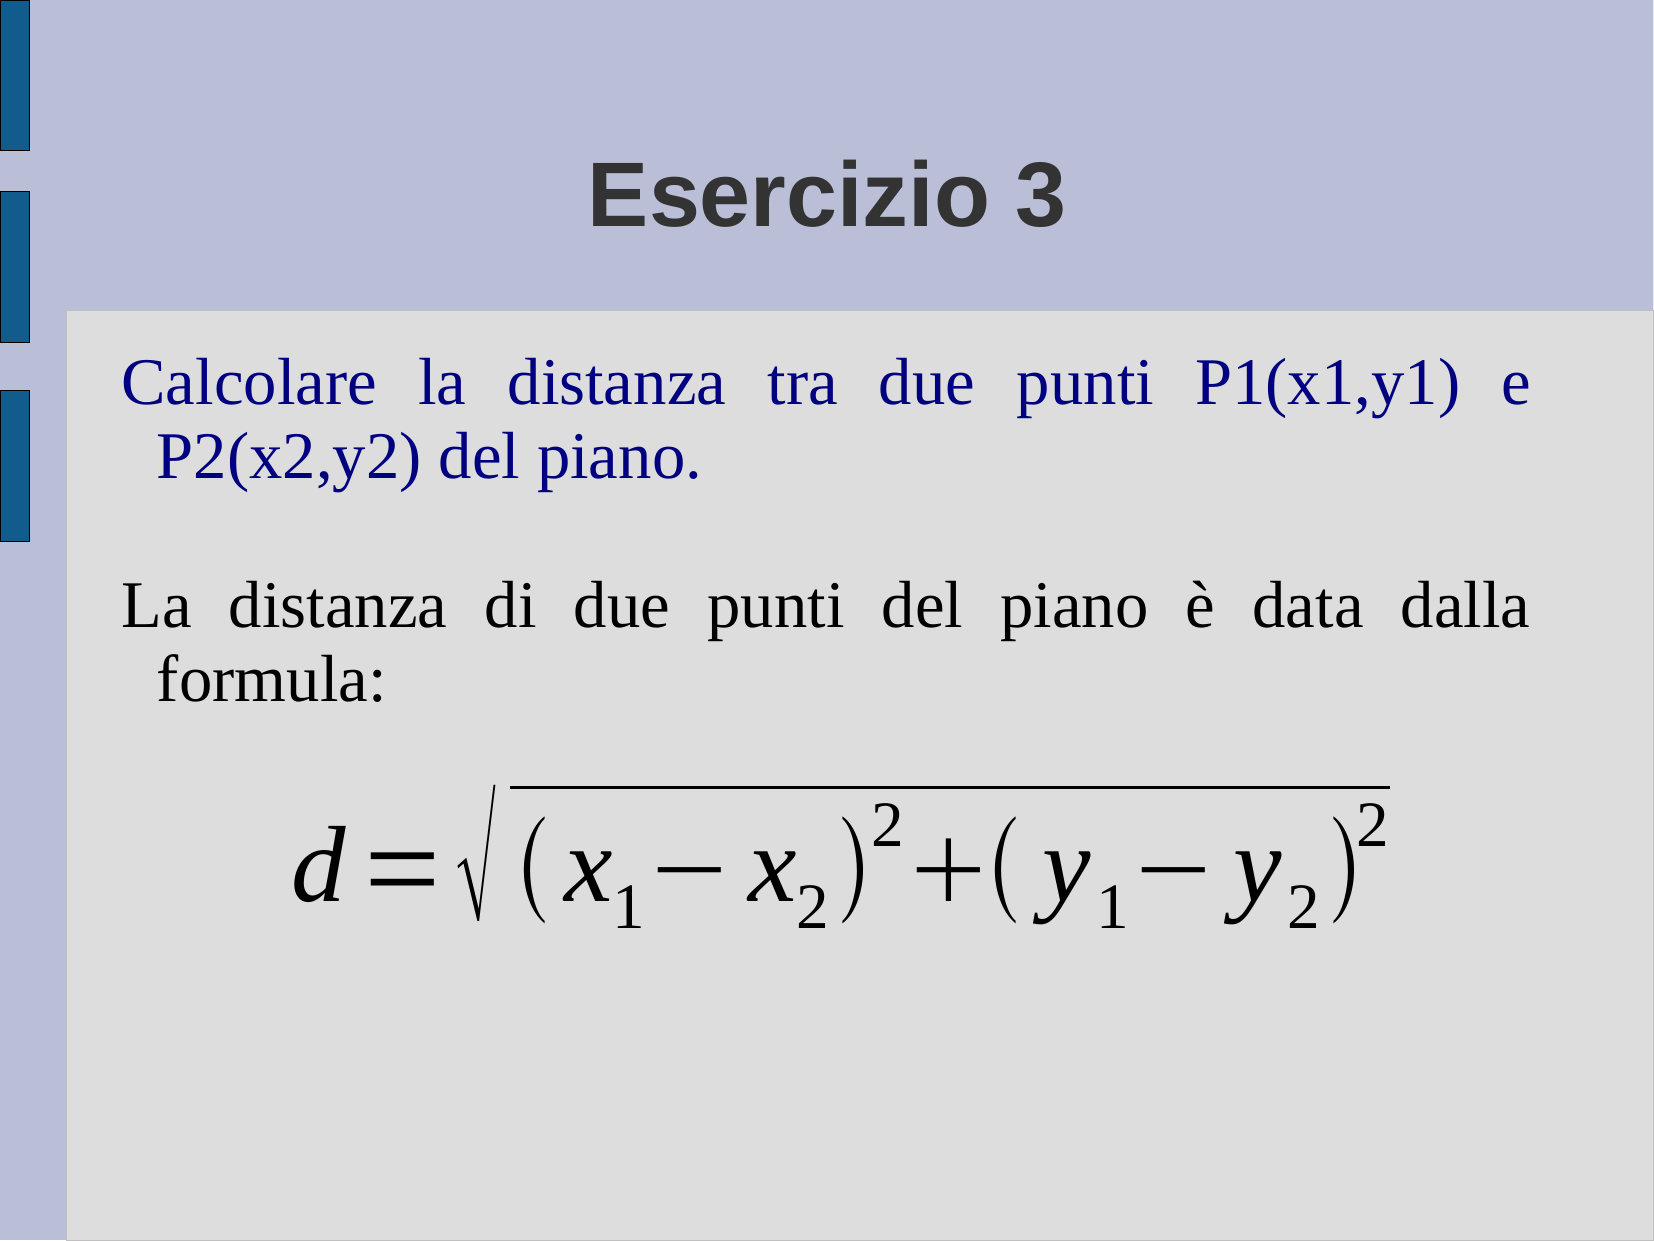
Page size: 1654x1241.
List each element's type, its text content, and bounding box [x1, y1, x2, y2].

chart [264, 779, 1418, 945]
title Esercizio 3 [121, 98, 1534, 291]
subtitle Calcolare la distanza tra due punti P1(x1,y1) e P2(x2,y2) del piano. La distanza di due punti del piano è data dalla formula: [121, 345, 1534, 716]
